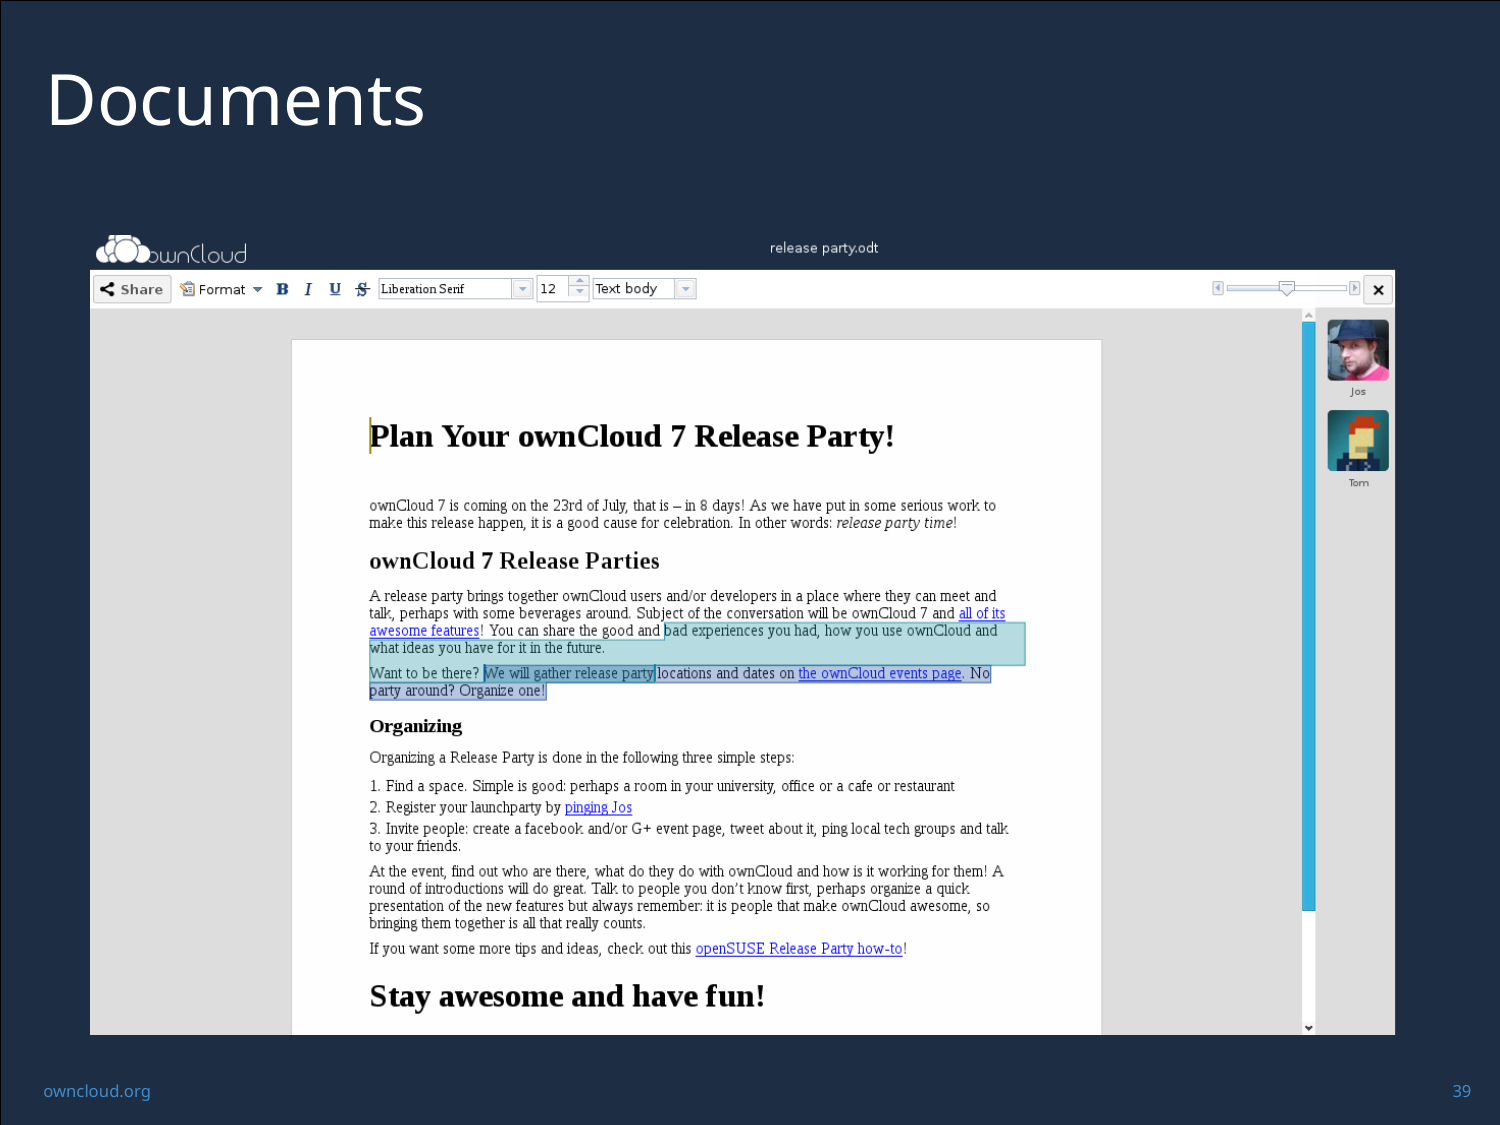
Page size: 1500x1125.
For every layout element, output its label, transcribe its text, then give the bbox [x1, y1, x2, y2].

picture [90, 235, 1396, 1036]
title Documents [45, 3, 1396, 192]
